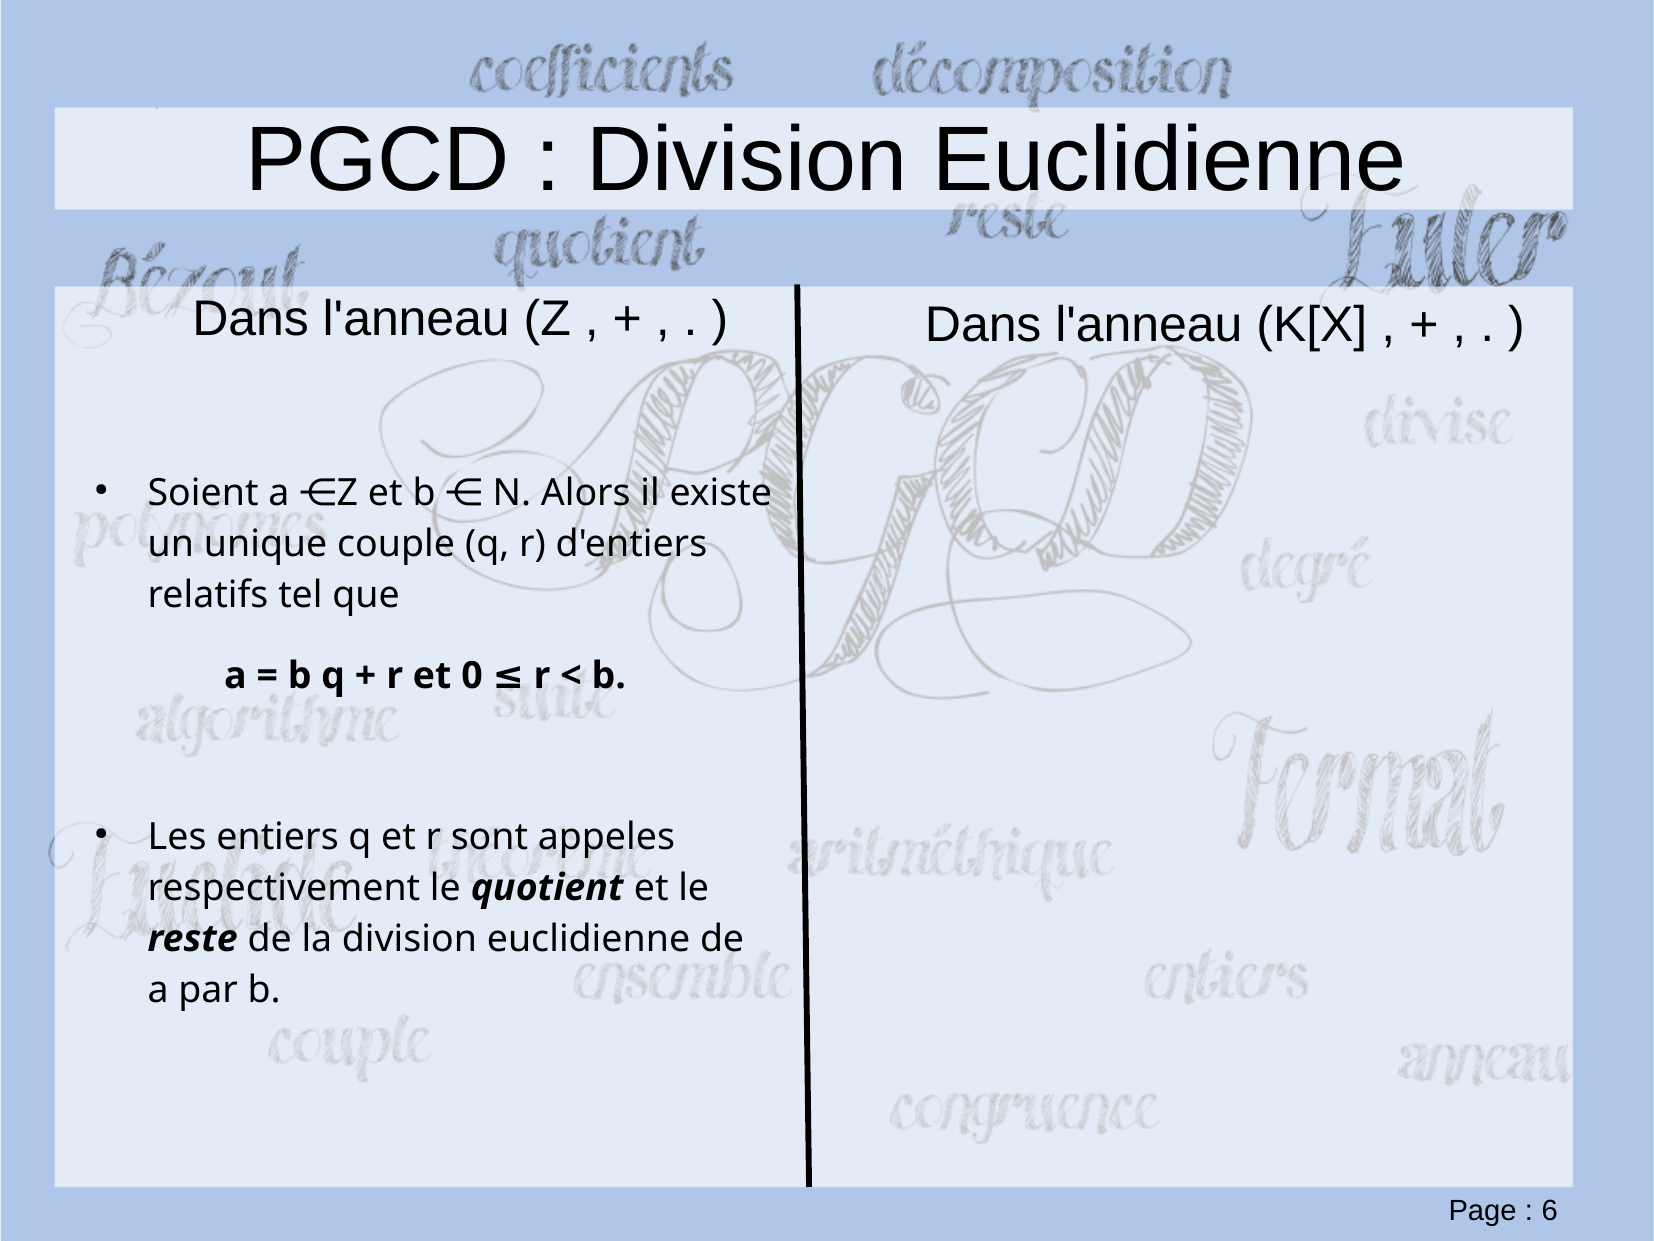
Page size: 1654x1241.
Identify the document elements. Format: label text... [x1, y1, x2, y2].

title PGCD : Division Euclidienne [82, 55, 1571, 263]
list Dans l'anneau (Z , + , . ) Soient a ⋲Z et b ⋲ N. Alors il existe un unique couple (q, r) d'entiers relatifs tel que a = b q + r et 0 ≤ r < b. Les entiers q et r sont appeles respectivement le quotient et le reste de la division euclidienne de a par b. [76, 290, 774, 1170]
list Dans l'anneau (K[X] , + , . ) [826, 296, 1554, 1176]
picture [0, 0, 1654, 1241]
